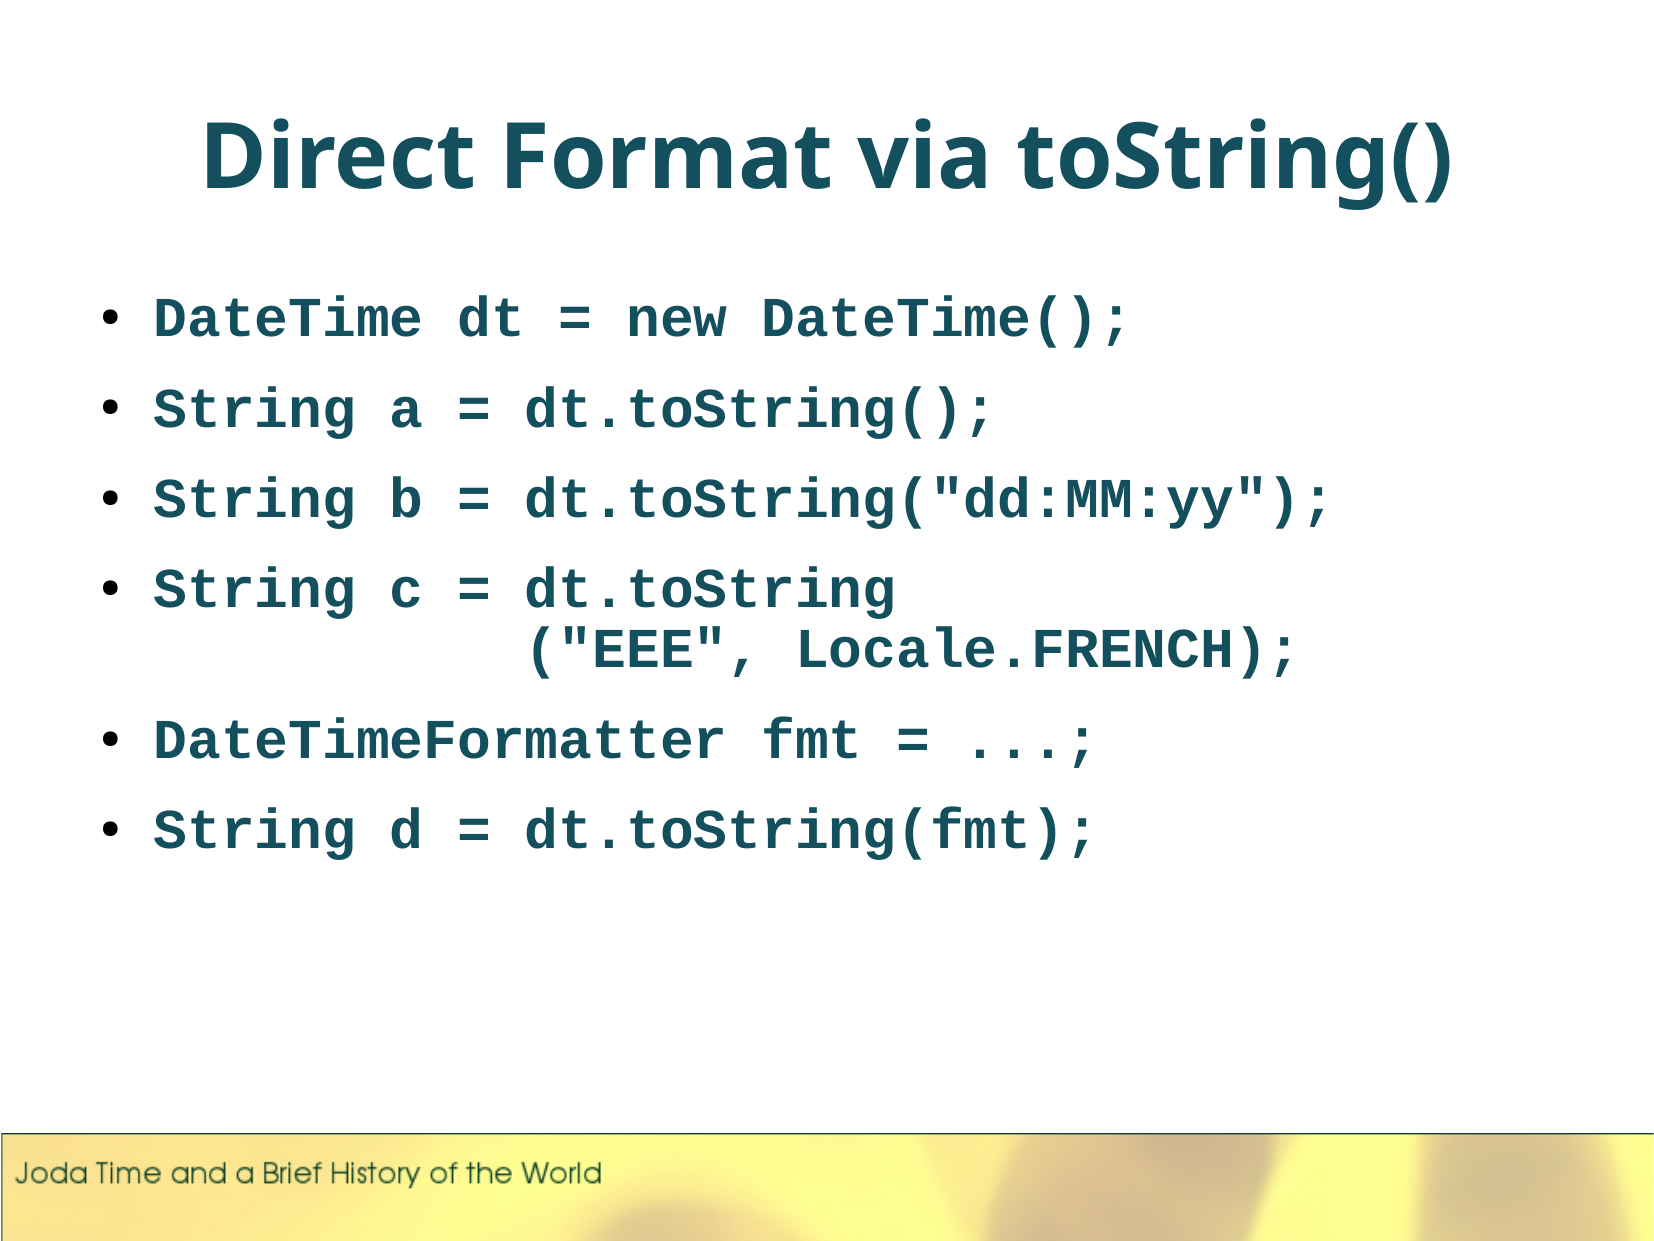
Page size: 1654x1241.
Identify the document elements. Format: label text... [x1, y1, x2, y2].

title Direct Format via toString() [82, 49, 1571, 257]
list DateTime dt = new DateTime(); String a = dt.toString(); String b = dt.toString("dd:MM:yy"); String c = dt.toString ("EEE", Locale.FRENCH); DateTimeFormatter fmt = ...; String d = dt.toString(fmt); [82, 290, 1571, 1109]
picture [1, 1133, 1654, 1241]
